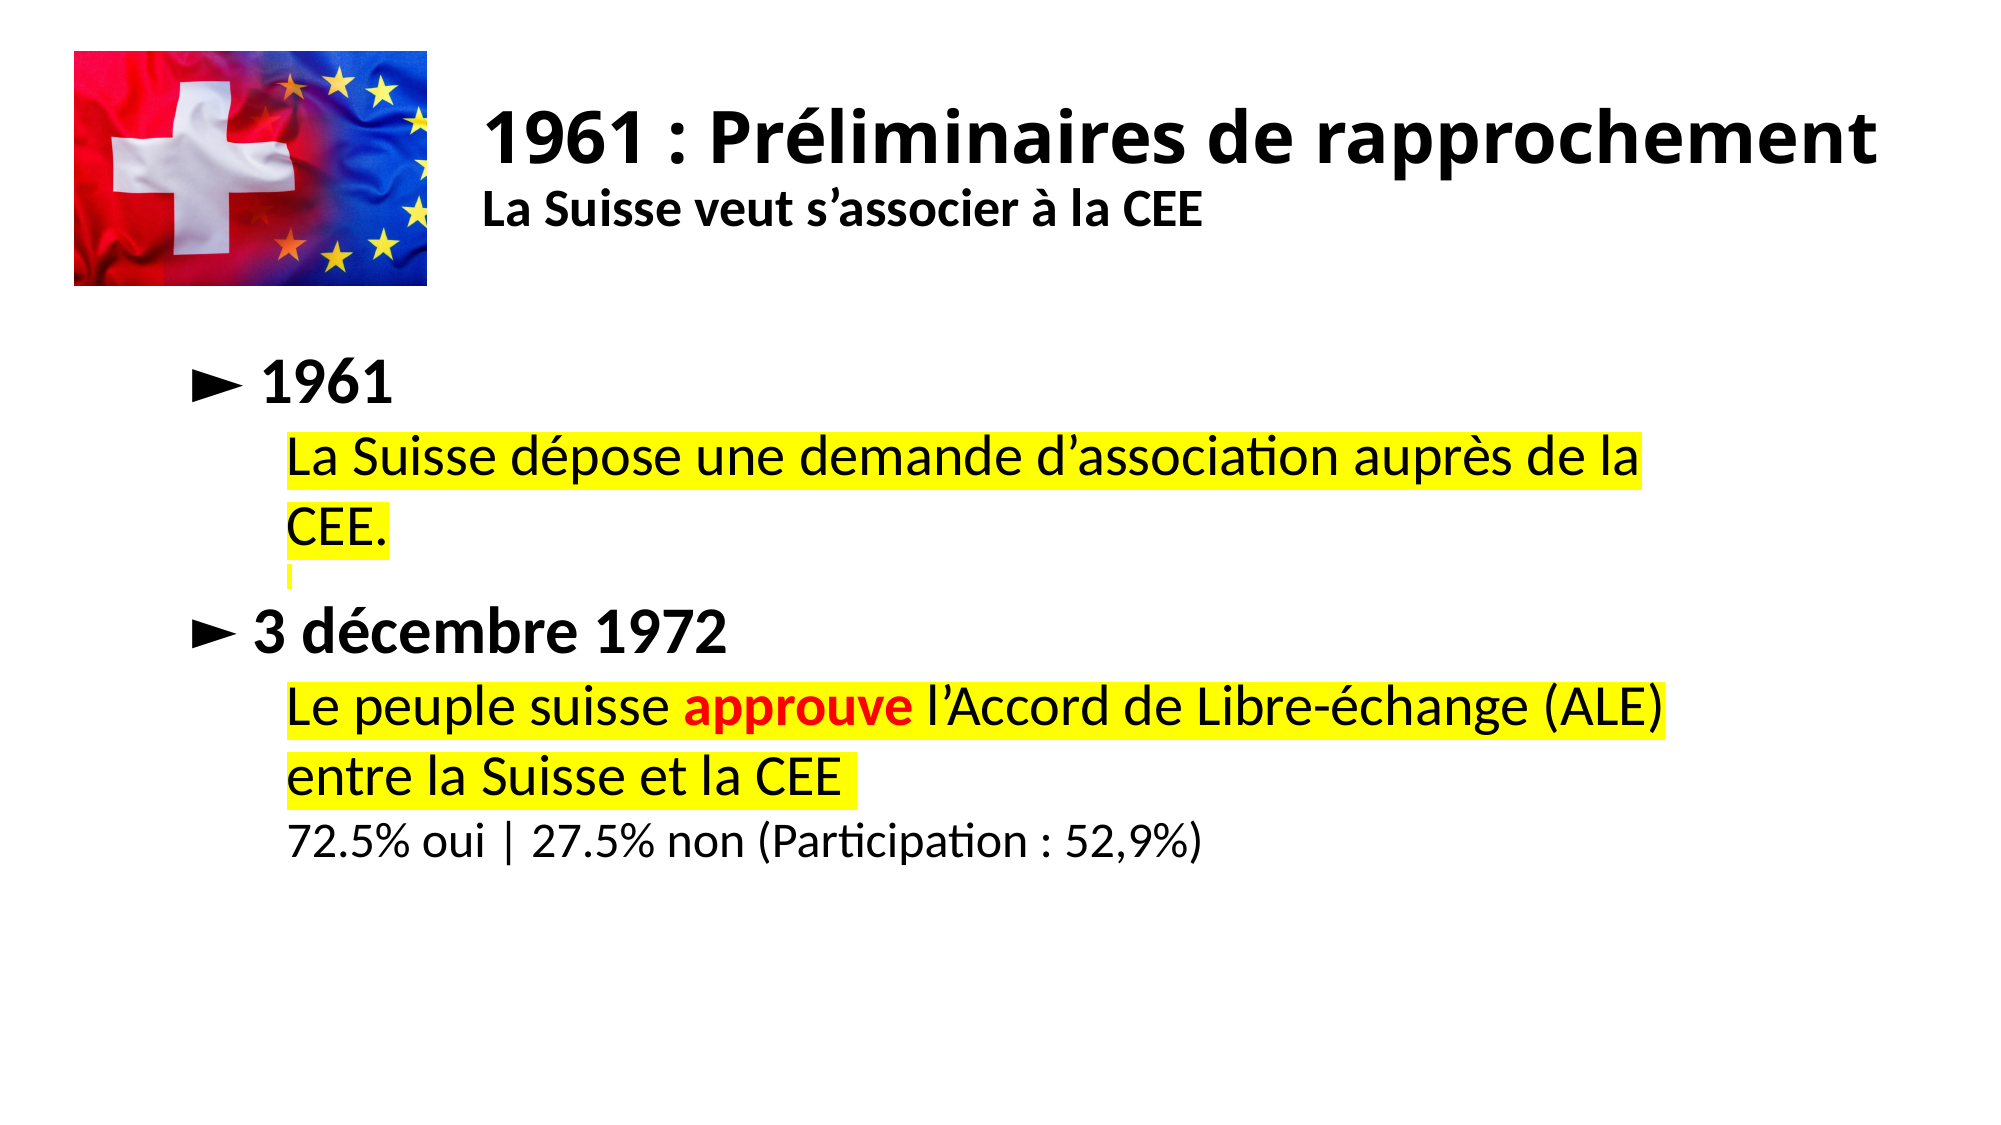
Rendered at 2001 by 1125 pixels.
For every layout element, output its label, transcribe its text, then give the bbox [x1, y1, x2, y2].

picture [74, 51, 427, 287]
title 1961 : Préliminaires de rapprochement La Suisse veut s’associer à la CEE [467, 61, 1944, 279]
text_box 1961 La Suisse dépose une demande d’association auprès de la CEE. 3 décembre 1972 Le peuple suisse approuve l’Accord de Libre-échange (ALE) entre la Suisse et la CEE 72.5% oui | 27.5% non (Participation : 52,9%) [177, 329, 1717, 891]
